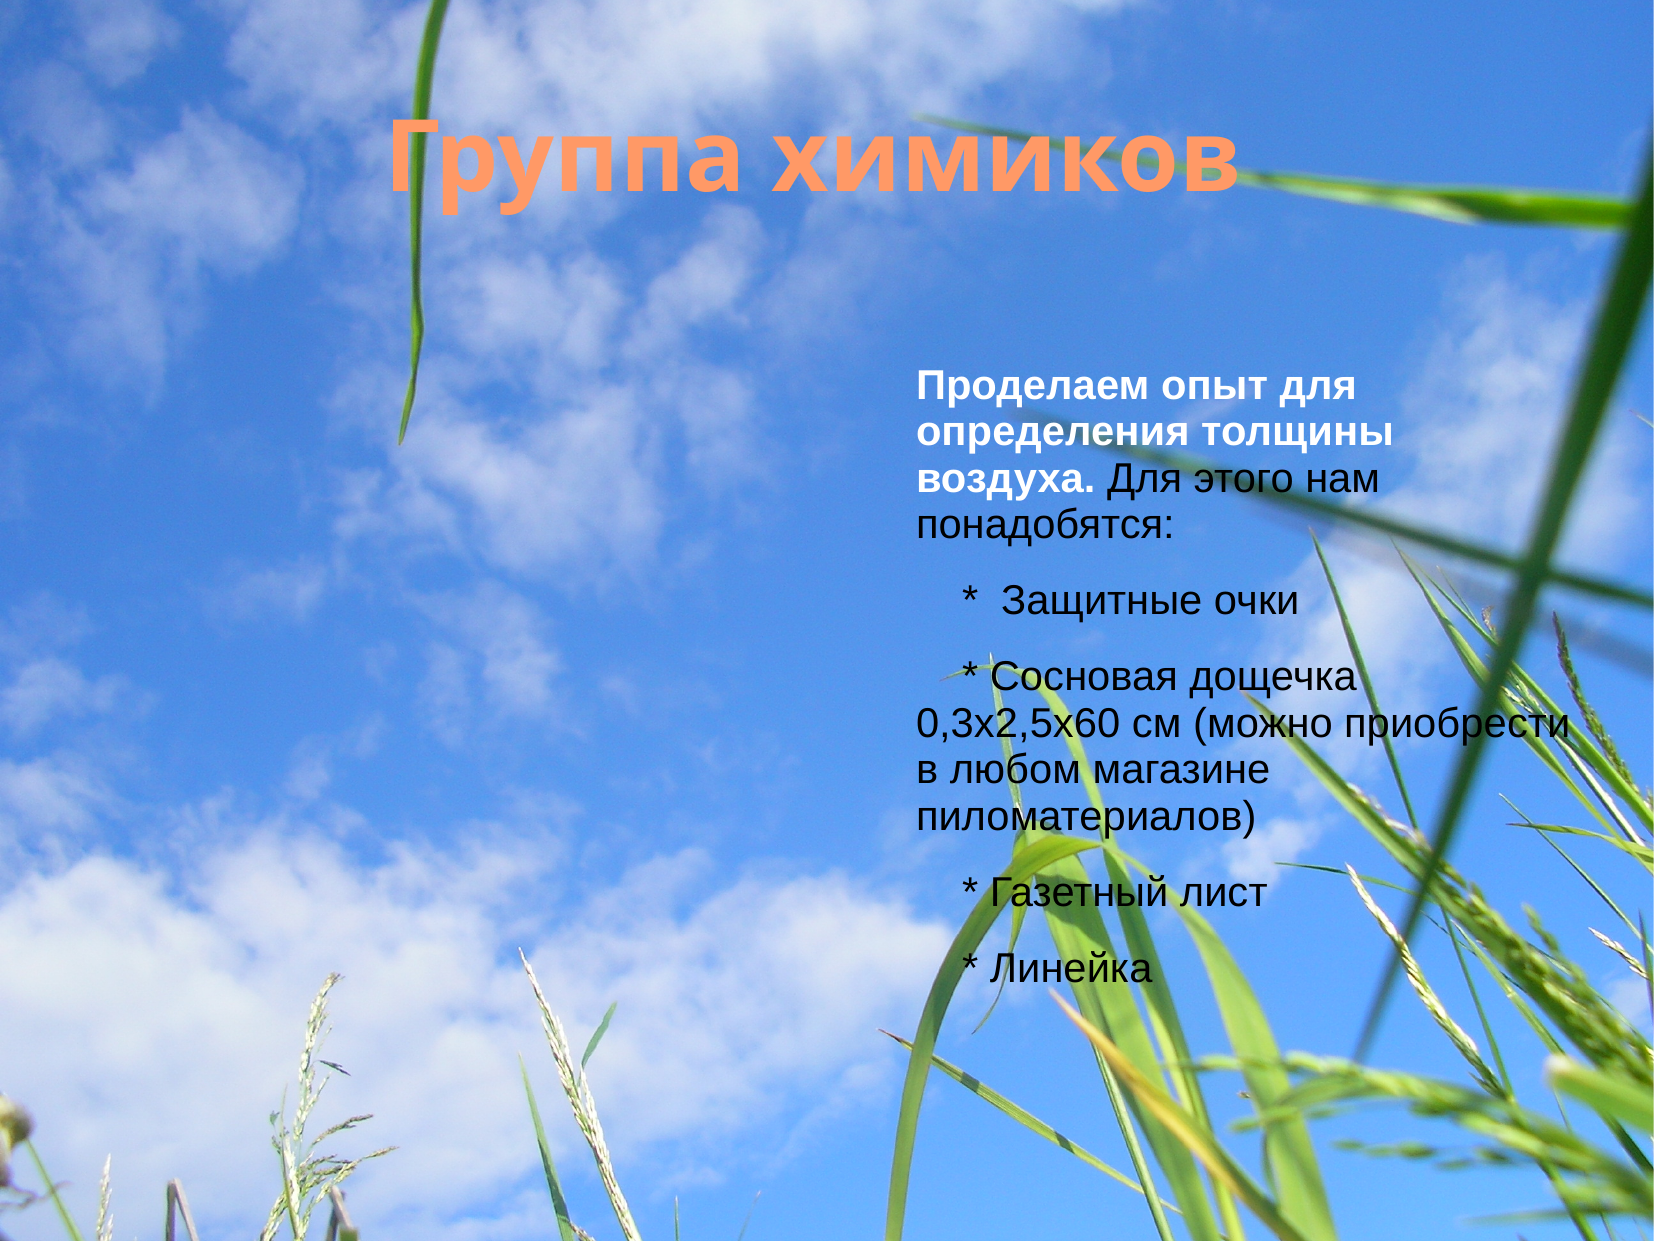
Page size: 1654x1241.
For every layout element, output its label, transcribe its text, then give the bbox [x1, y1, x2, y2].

list Проделаем опыт для определения толщины воздуха. Для этого нам понадобятся: * Защитные очки * Сосновая дощечка 0,3х2,5х60 см (можно приобрести в любом магазине пиломатериалов) * Газетный лист * Линейка [845, 290, 1572, 1174]
title Группа химиков [82, 56, 1571, 250]
picture [0, 0, 1654, 1241]
